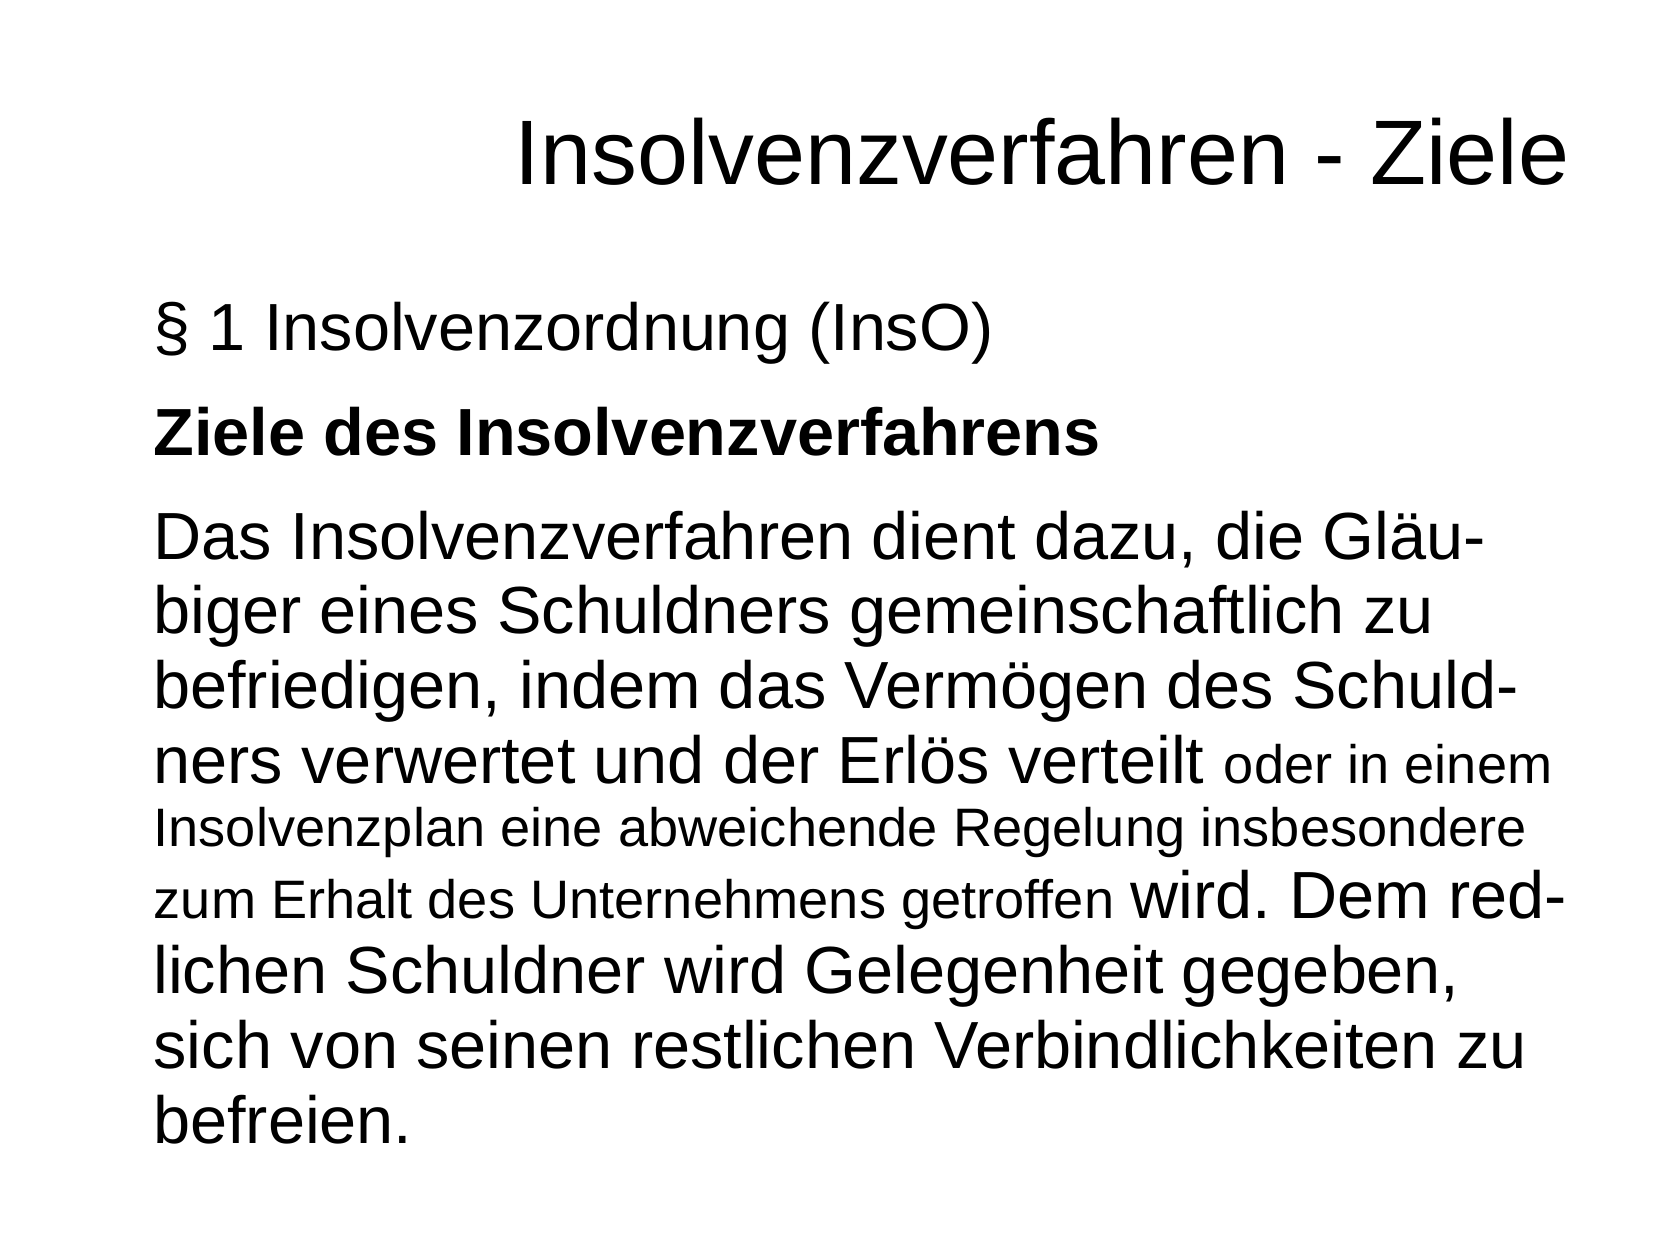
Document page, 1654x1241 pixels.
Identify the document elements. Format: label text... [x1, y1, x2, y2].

title Insolvenzverfahren - Ziele [82, 49, 1571, 257]
list § 1 Insolvenzordnung (InsO) Ziele des Insolvenzverfahrens Das Insolvenzverfahren dient dazu, die Gläu-biger eines Schuldners gemeinschaftlich zu befriedigen, indem das Vermögen des Schuld-ners verwertet und der Erlös verteilt oder in einem Insolvenzplan eine abweichende Regelung insbesondere zum Erhalt des Unternehmens getroffen wird. Dem red-lichen Schuldner wird Gelegenheit gegeben, sich von seinen restlichen Verbindlichkeiten zu befreien. [82, 290, 1571, 1241]
